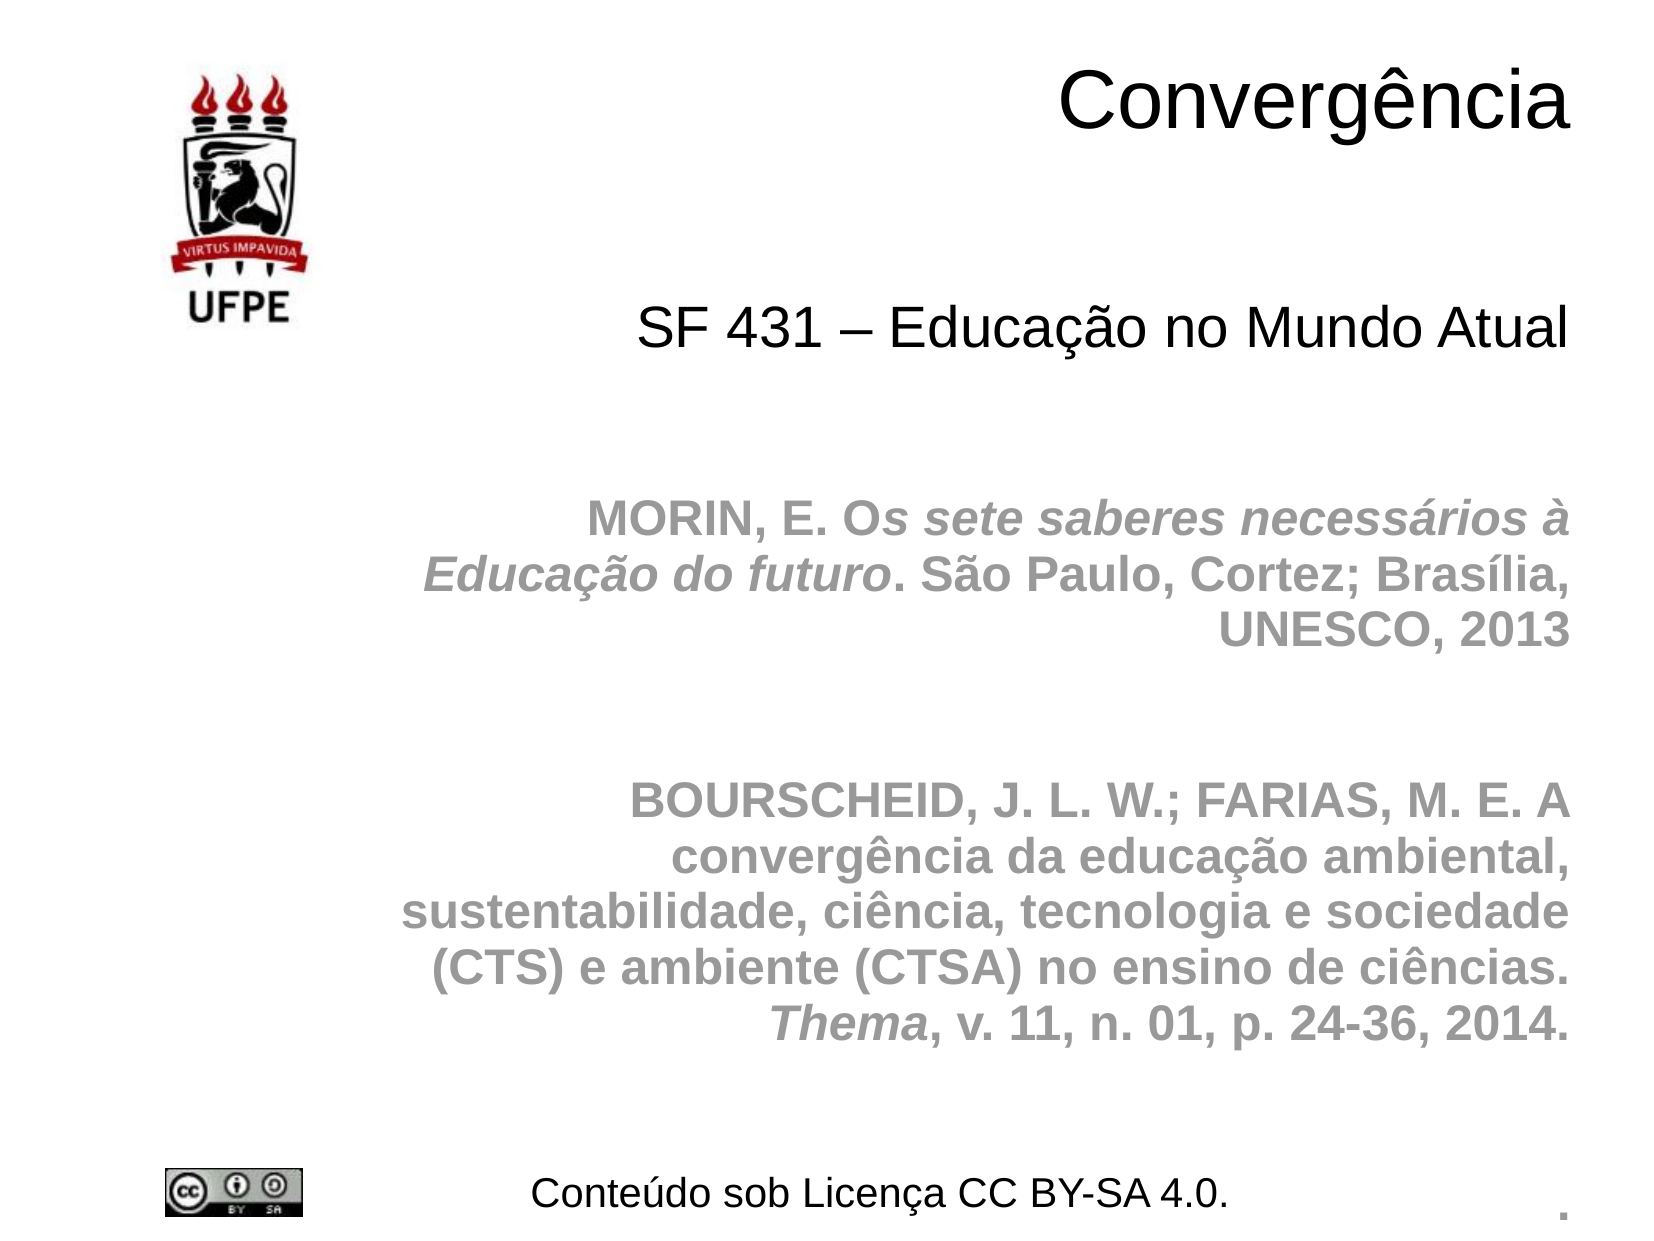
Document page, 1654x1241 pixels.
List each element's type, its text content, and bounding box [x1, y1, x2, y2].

text_box Conteúdo sob Licença CC BY-SA 4.0. [319, 1163, 1442, 1223]
picture [112, 15, 378, 384]
picture [165, 1168, 303, 1217]
subtitle Convergência SF 431 – Educação no Mundo Atual MORIN, E. Os sete saberes necessários à Educação do futuro. São Paulo, Cortez; Brasília, UNESCO, 2013 BOURSCHEID, J. L. W.; FARIAS, M. E. A convergência da educação ambiental, sustentabilidade, ciência, tecnologia e sociedade (CTS) e ambiente (CTSA) no ensino de ciências. Thema, v. 11, n. 01, p. 24-36, 2014. . [82, 52, 1571, 1231]
